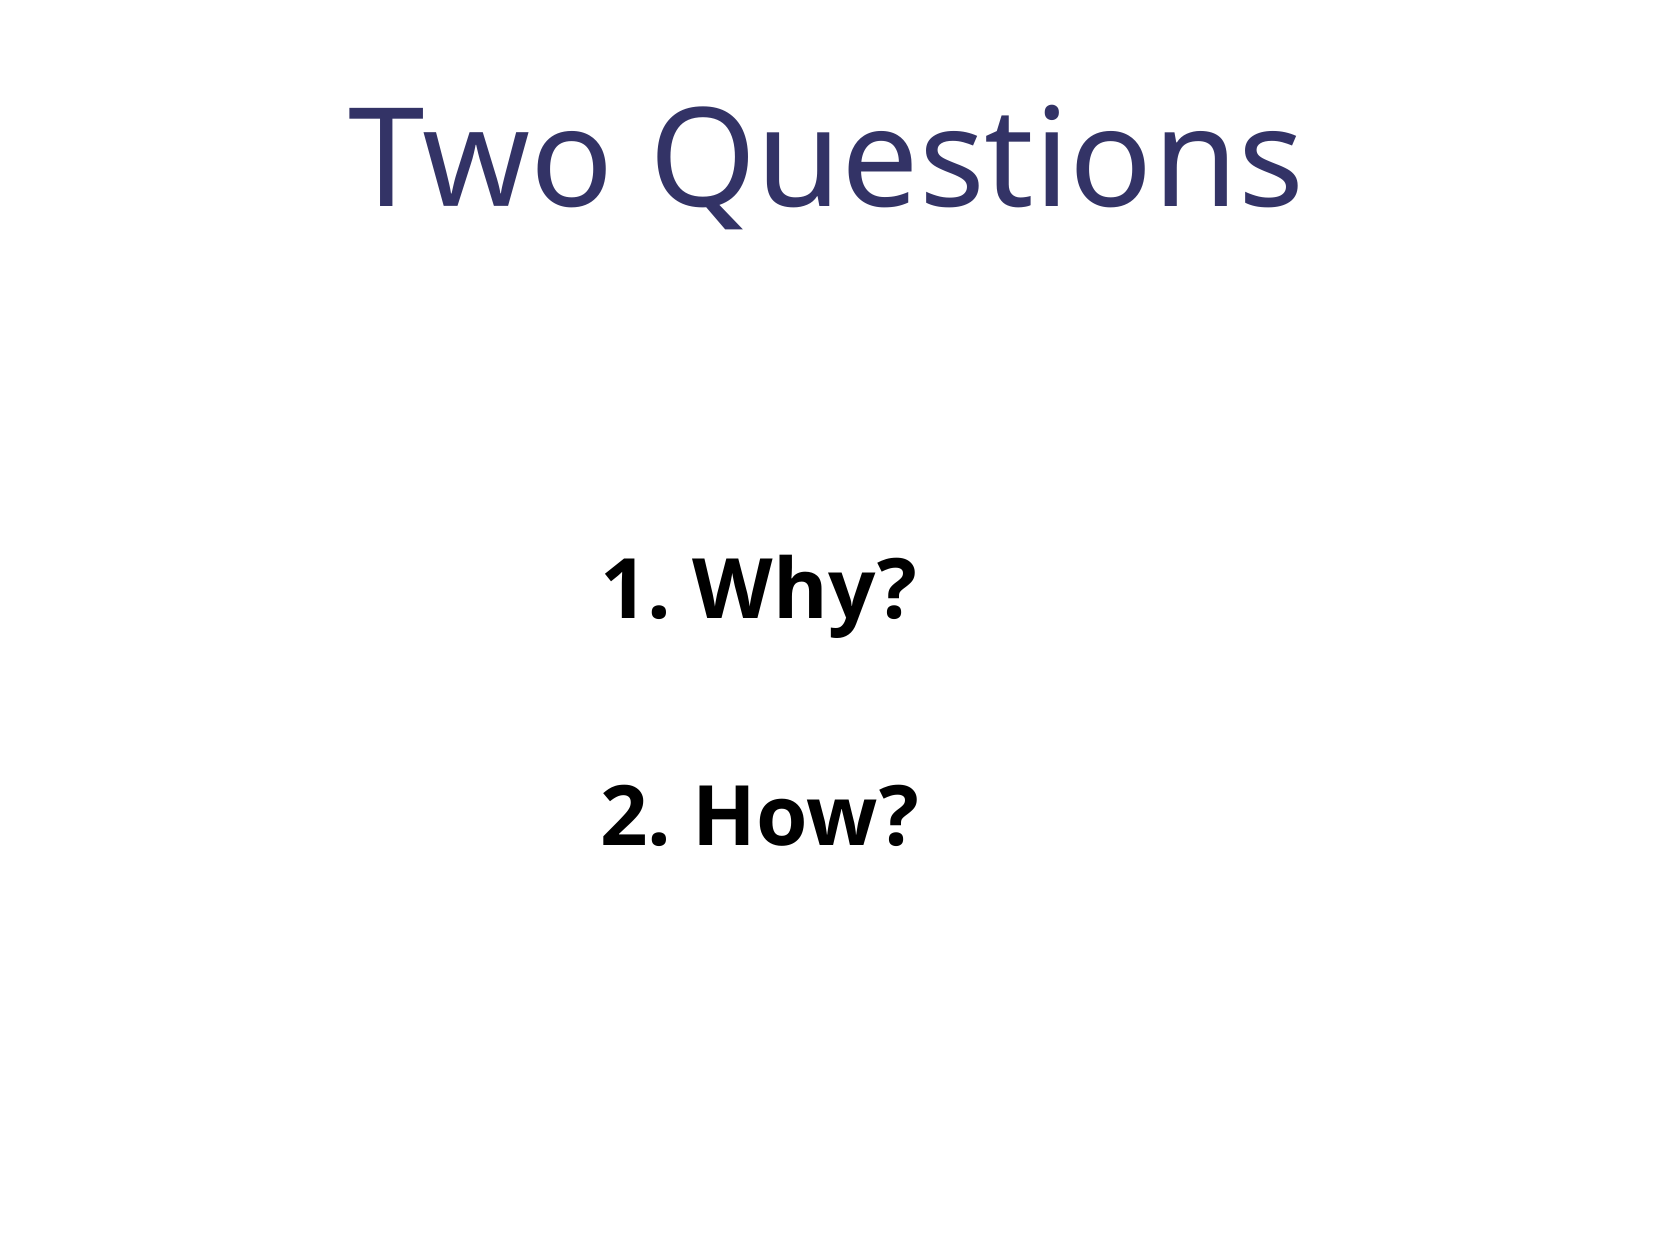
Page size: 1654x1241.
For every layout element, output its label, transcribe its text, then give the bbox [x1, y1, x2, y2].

subtitle 1. Why? 2. How? [600, 297, 1571, 1102]
title Two Questions [82, 56, 1571, 250]
